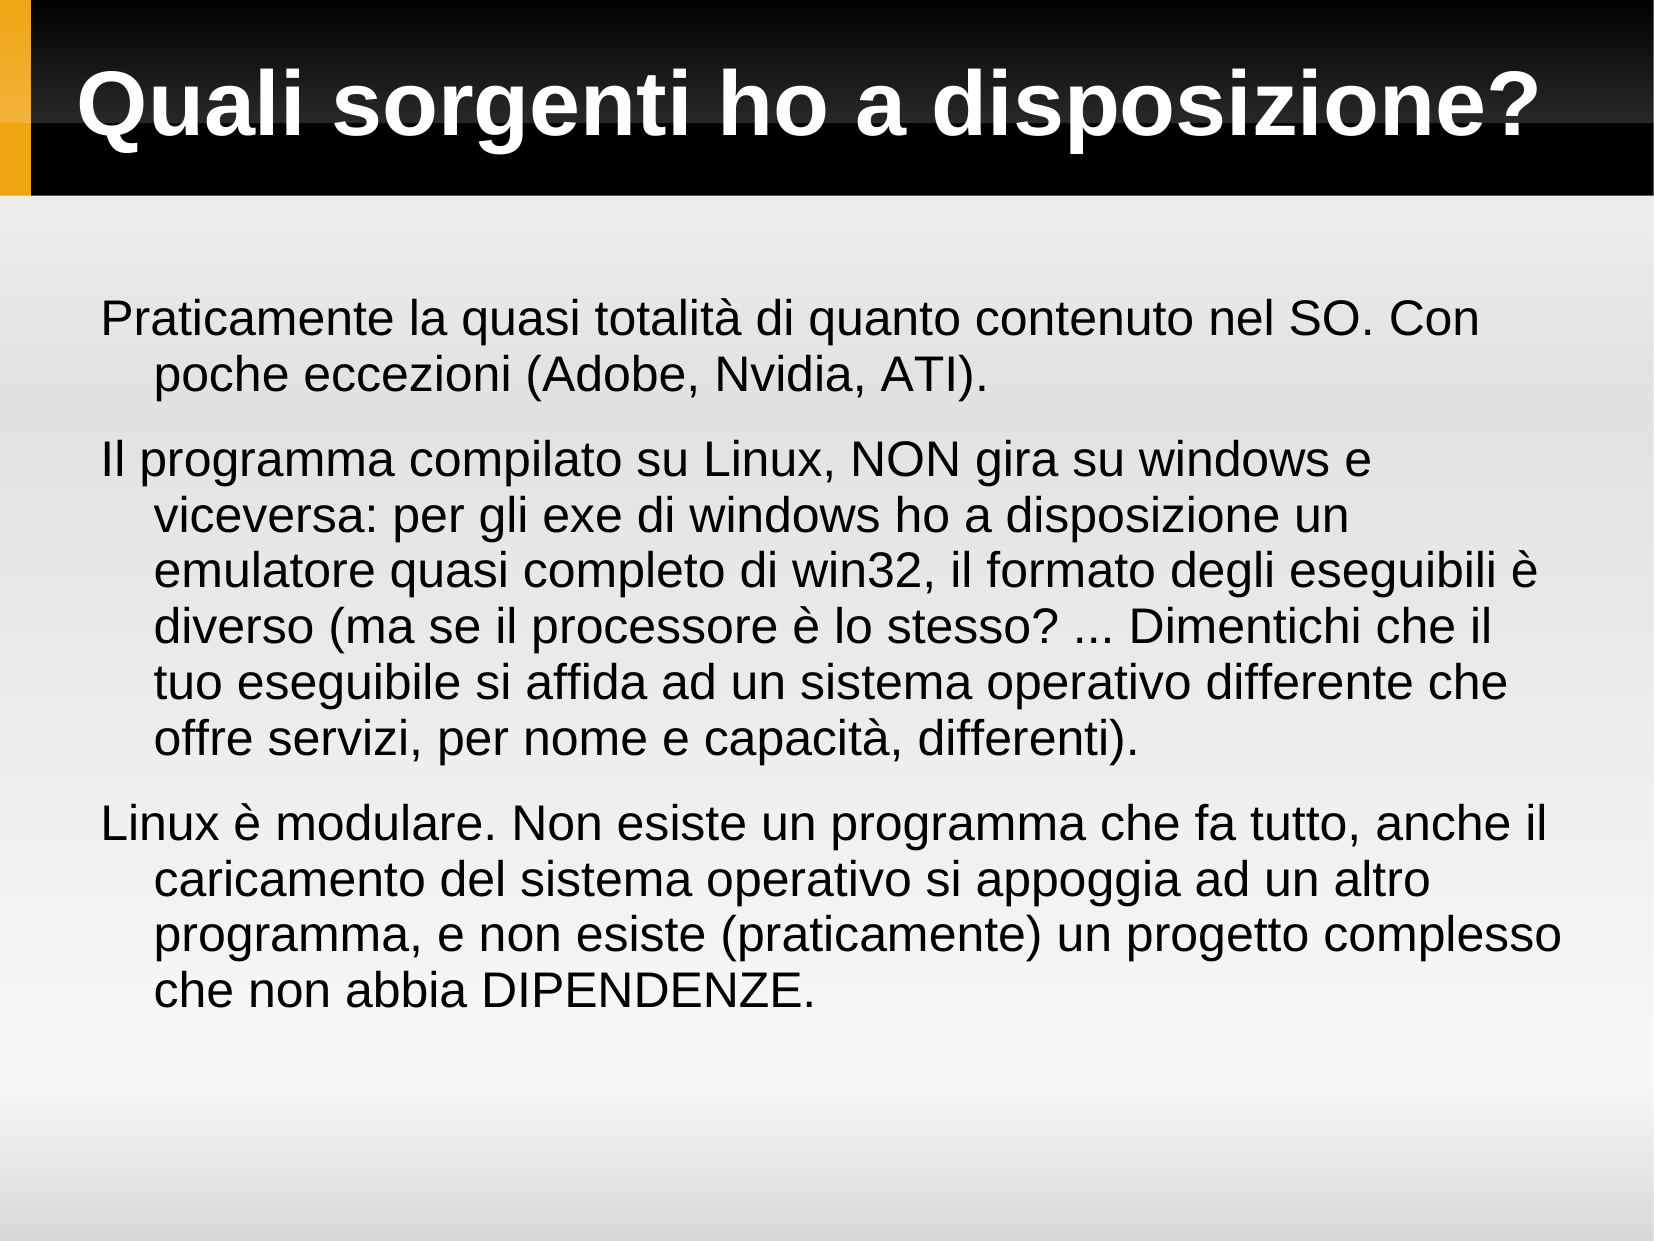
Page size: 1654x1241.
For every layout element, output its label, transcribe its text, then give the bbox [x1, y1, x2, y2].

list Praticamente la quasi totalità di quanto contenuto nel SO. Con poche eccezioni (Adobe, Nvidia, ATI). Il programma compilato su Linux, NON gira su windows e viceversa: per gli exe di windows ho a disposizione un emulatore quasi completo di win32, il formato degli eseguibili è diverso (ma se il processore è lo stesso? ... Dimentichi che il tuo eseguibile si affida ad un sistema operativo differente che offre servizi, per nome e capacità, differenti). Linux è modulare. Non esiste un programma che fa tutto, anche il caricamento del sistema operativo si appoggia ad un altro programma, e non esiste (praticamente) un progetto complesso che non abbia DIPENDENZE. [82, 290, 1571, 1094]
title Quali sorgenti ho a disposizione? [76, 7, 1565, 200]
picture [0, 0, 1654, 1241]
